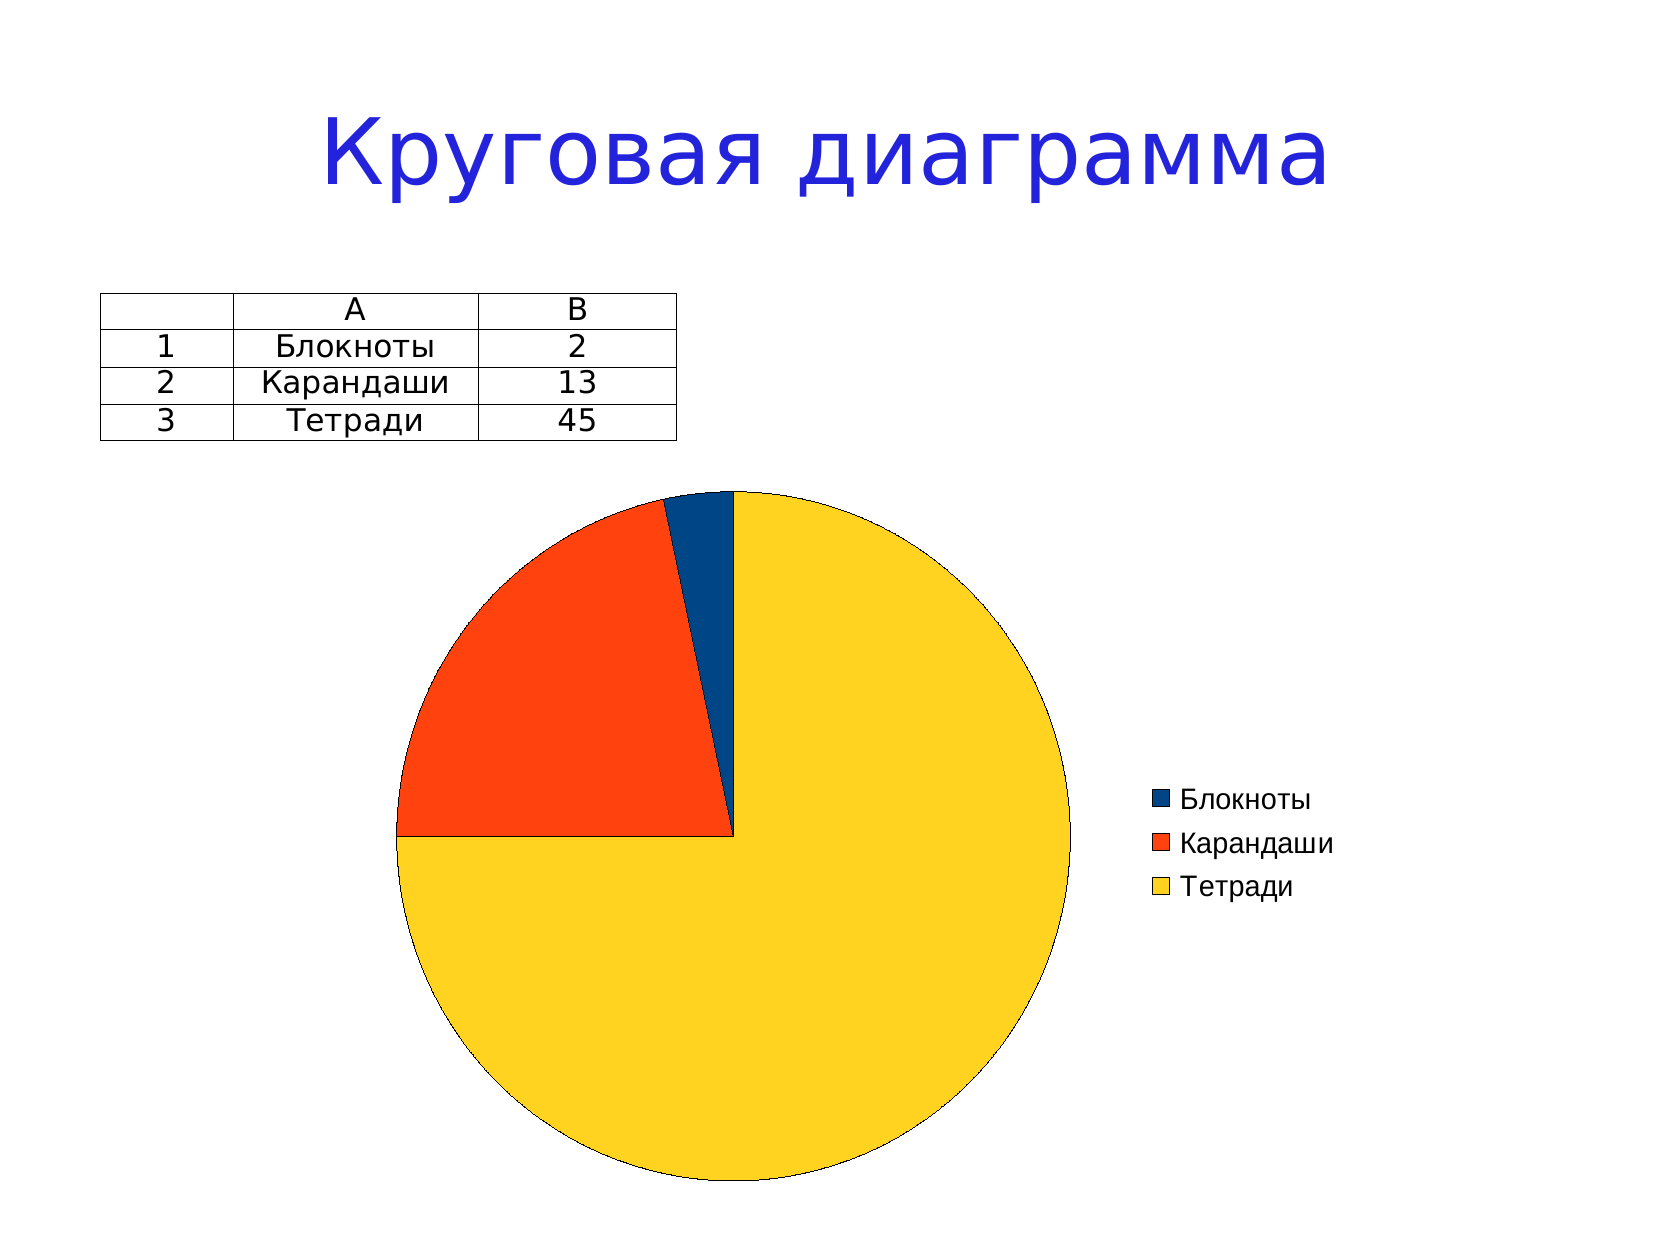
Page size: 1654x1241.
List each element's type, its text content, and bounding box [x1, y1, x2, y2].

chart [324, 477, 1418, 1211]
title Круговая диаграмма [82, 56, 1571, 250]
chart [99, 292, 680, 443]
